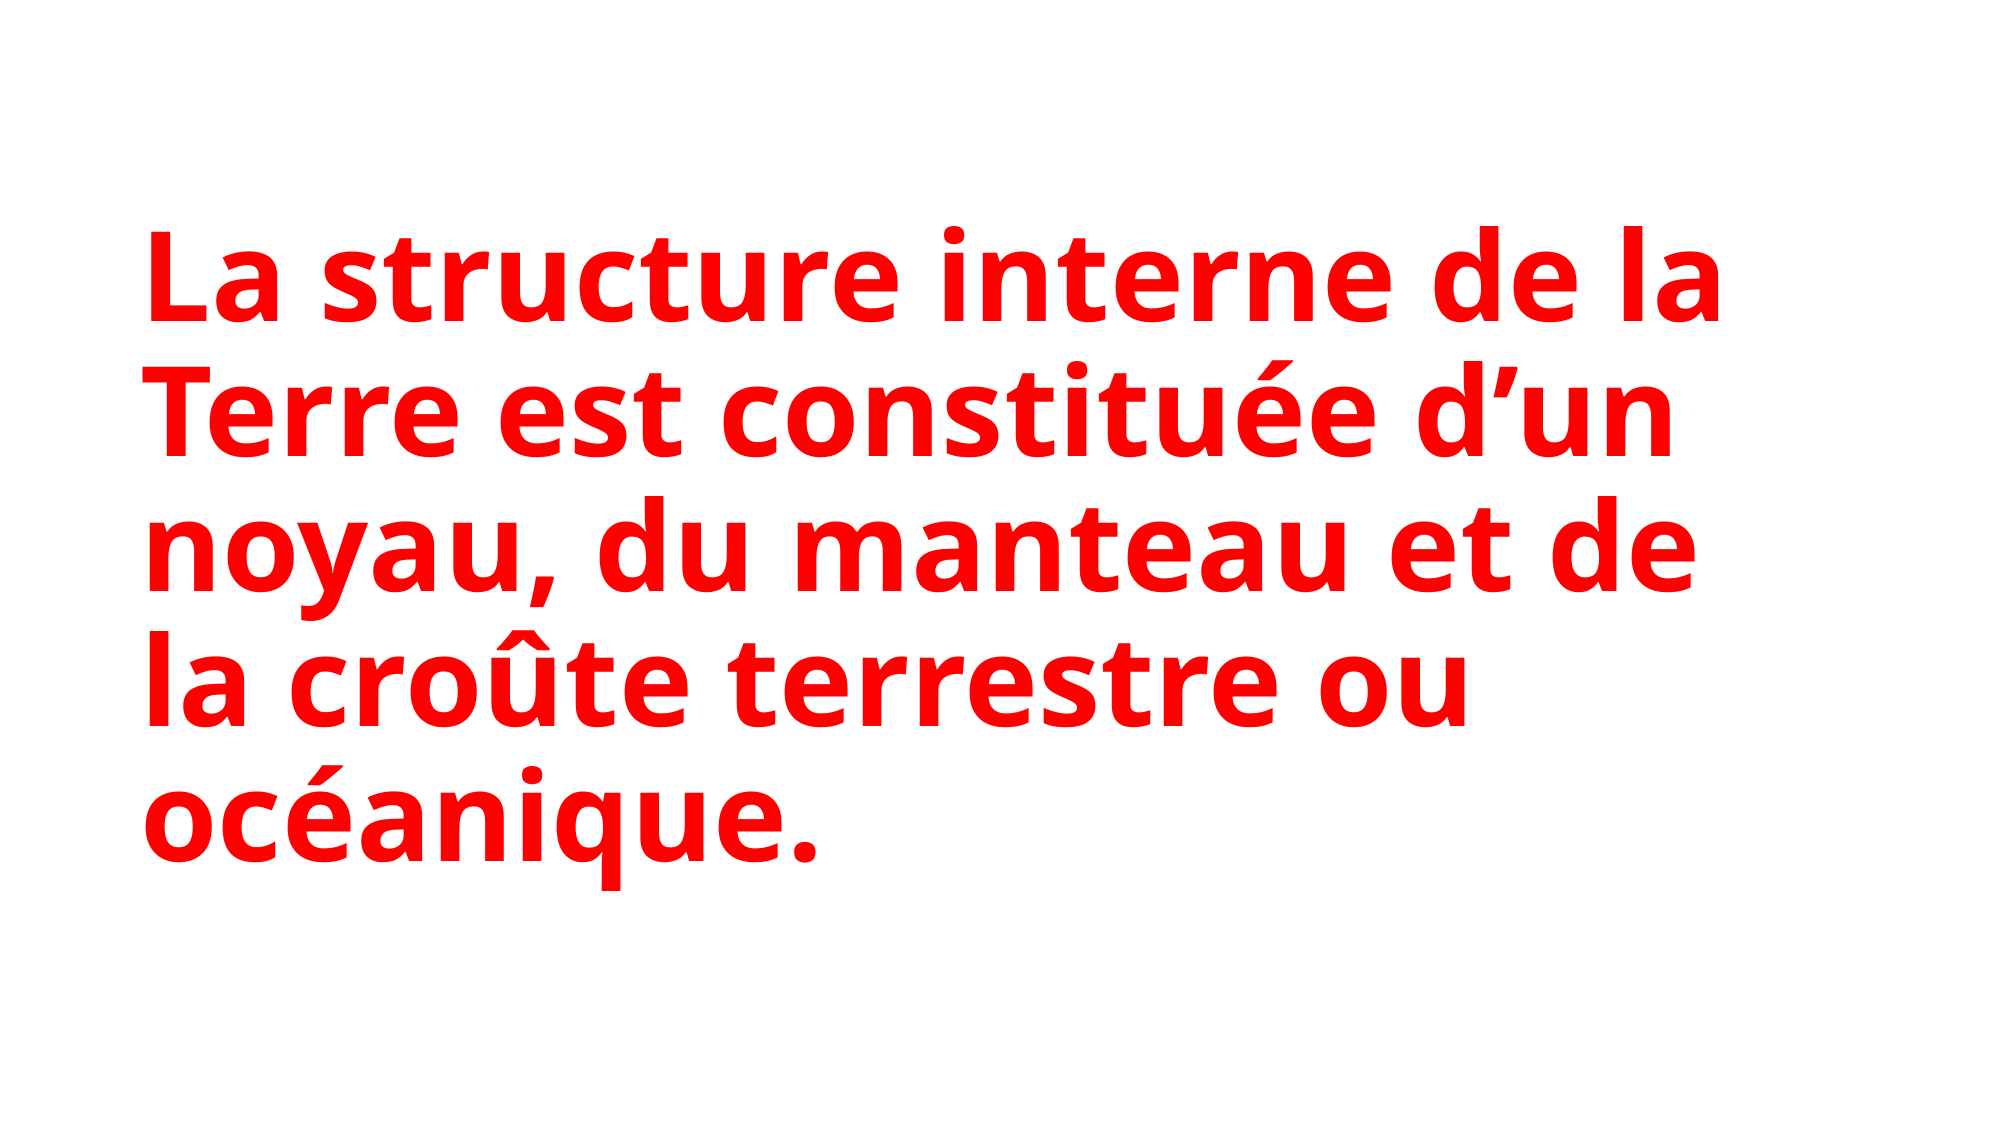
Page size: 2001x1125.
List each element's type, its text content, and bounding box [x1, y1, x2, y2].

list La structure interne de la Terre est constituée d’un noyau, du manteau et de la croûte terrestre ou océanique. [125, 205, 1851, 920]
